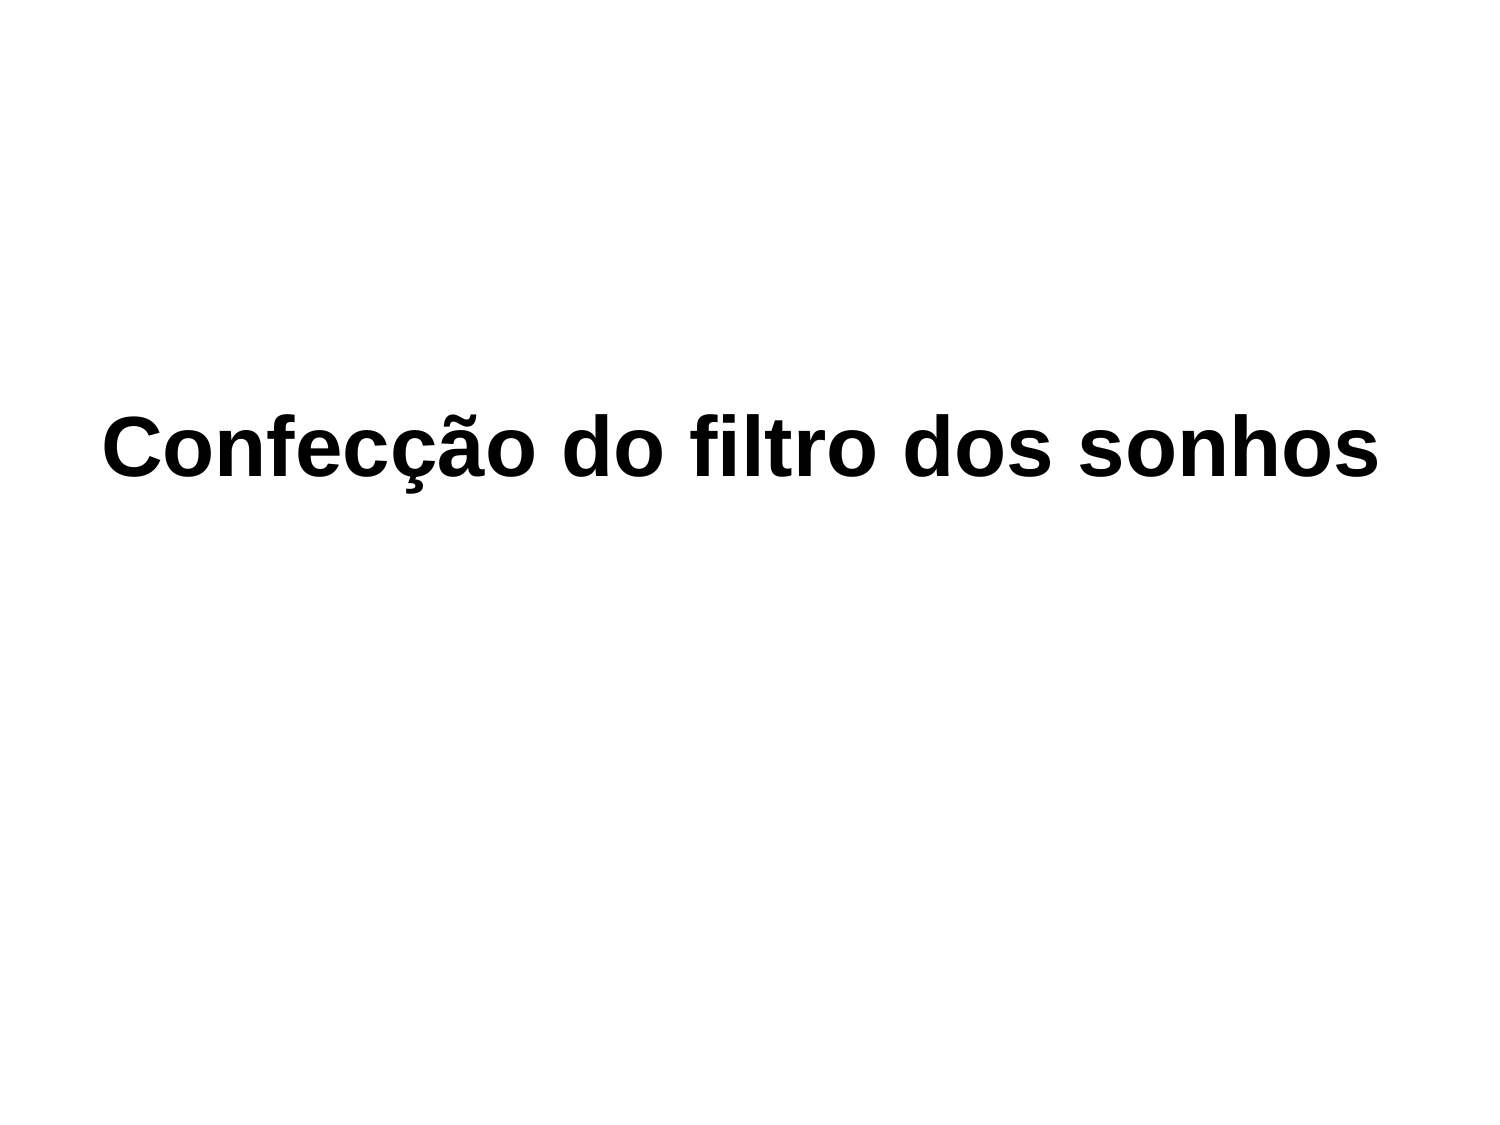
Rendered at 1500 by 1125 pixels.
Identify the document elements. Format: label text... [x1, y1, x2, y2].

title Confecção do filtro dos sonhos [67, 383, 1418, 572]
